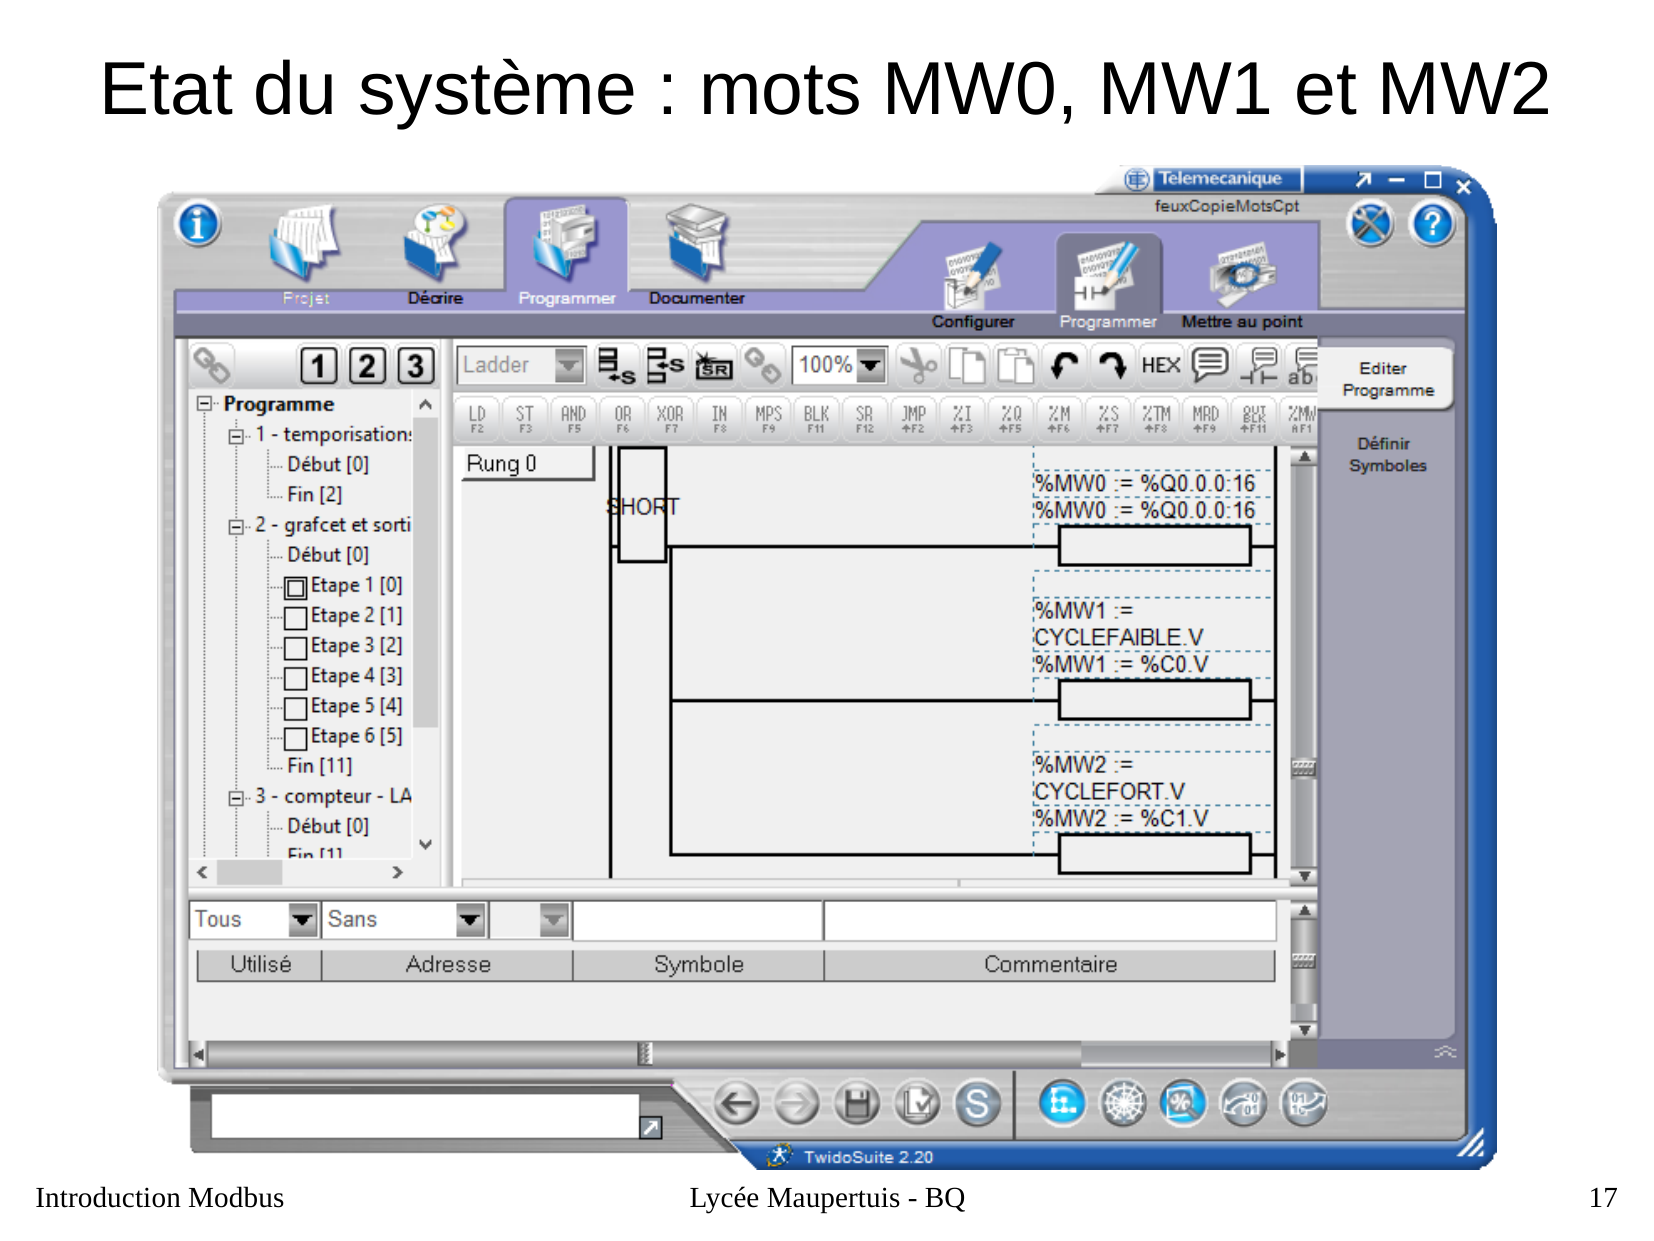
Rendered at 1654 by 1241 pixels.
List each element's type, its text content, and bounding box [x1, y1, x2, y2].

picture [157, 165, 1497, 1170]
title Etat du système : mots MW0, MW1 et MW2 [35, 35, 1619, 142]
